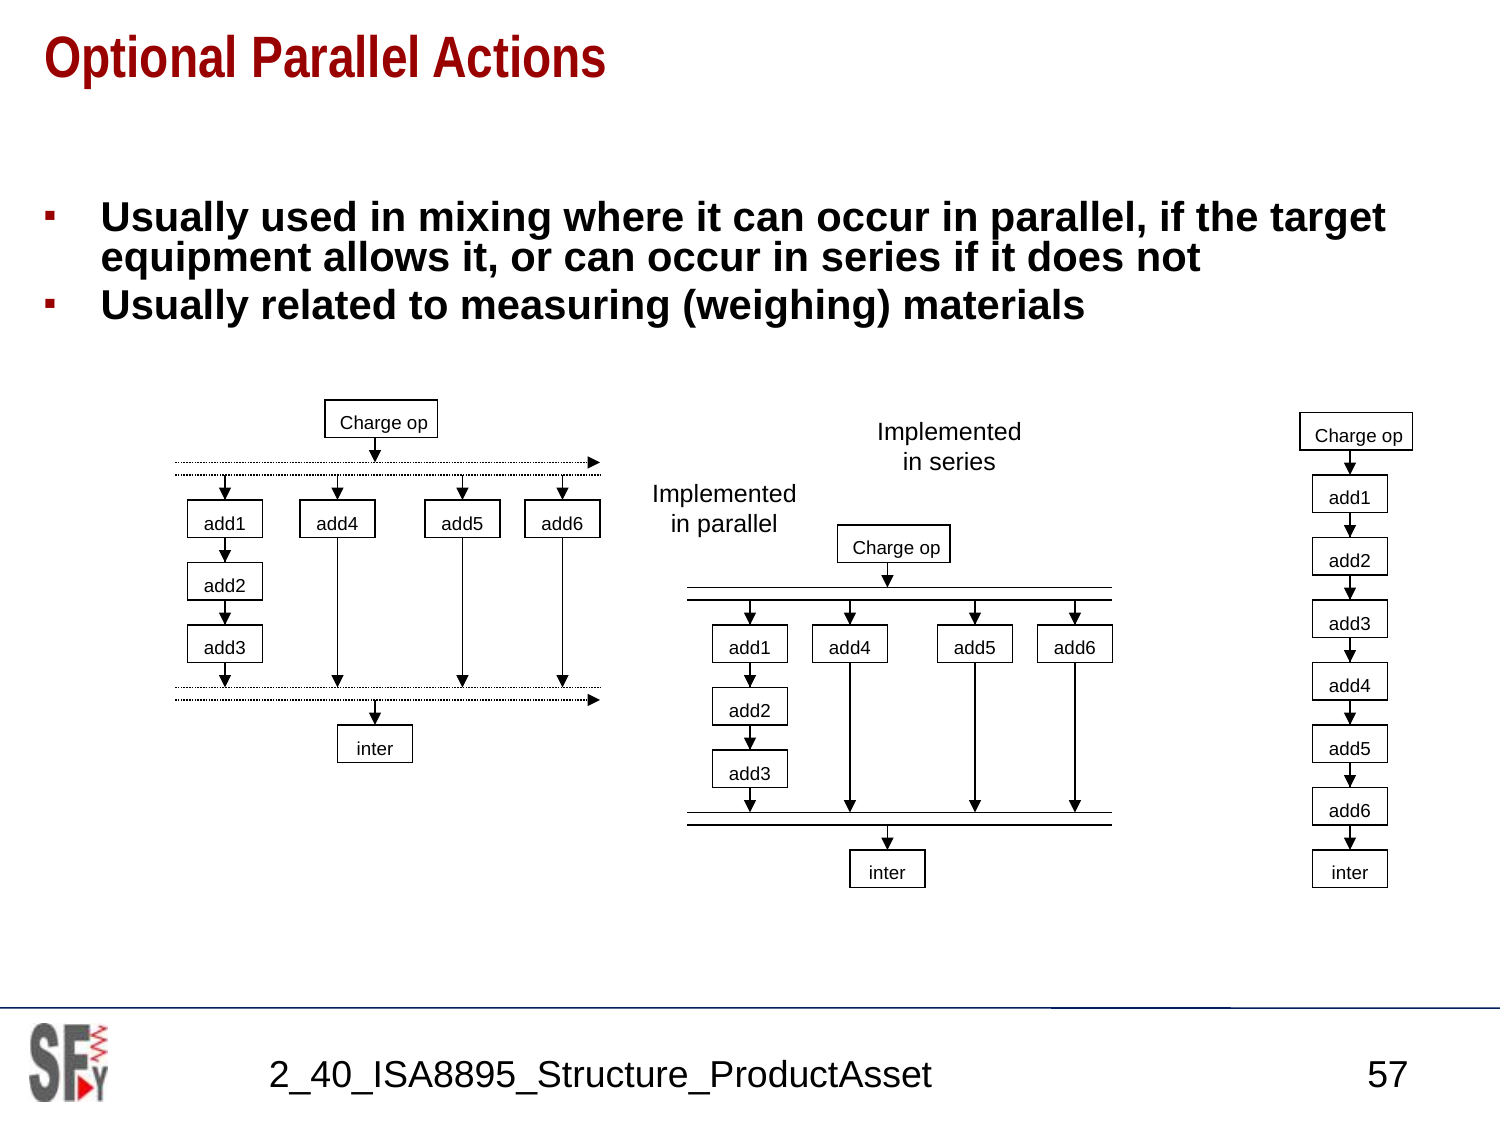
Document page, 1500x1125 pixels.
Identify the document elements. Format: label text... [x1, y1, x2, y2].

text_box add3 [187, 624, 263, 663]
text_box Implemented in series [861, 399, 1038, 483]
text_box add6 [1037, 624, 1113, 663]
slide_number <numéro> [1352, 1034, 1490, 1103]
text_box inter [337, 725, 413, 763]
text_box add4 [299, 500, 375, 538]
text_box Charge op [324, 399, 438, 438]
text_box add5 [1312, 725, 1388, 763]
text_box add2 [187, 562, 263, 600]
text_box add4 [812, 624, 888, 663]
text_box add6 [524, 500, 600, 538]
text_box add3 [1312, 600, 1388, 638]
text_box add2 [1312, 537, 1388, 575]
text_box add2 [712, 687, 788, 725]
text_box Implemented in parallel [636, 462, 813, 545]
text_box add4 [1312, 662, 1388, 700]
text_box add1 [1312, 474, 1388, 513]
text_box add3 [712, 750, 788, 788]
text_box Charge op [1299, 412, 1413, 450]
title Optional Parallel Actions [29, 12, 1471, 138]
text_box add1 [712, 624, 788, 663]
text_box Charge op [837, 525, 950, 563]
picture [29, 1023, 108, 1102]
text_box add1 [187, 500, 263, 538]
footer 2_40_ISA8895_Structure_ProductAsset [253, 1034, 1336, 1103]
list Usually used in mixing where it can occur in parallel, if the target equipment allows it, or can occur in series if it does not Usually related to measuring (weighing) materials [29, 184, 1471, 365]
text_box inter [849, 849, 925, 888]
text_box add6 [1312, 787, 1388, 825]
text_box add5 [937, 624, 1013, 663]
text_box inter [1312, 849, 1388, 888]
text_box add5 [424, 500, 500, 538]
